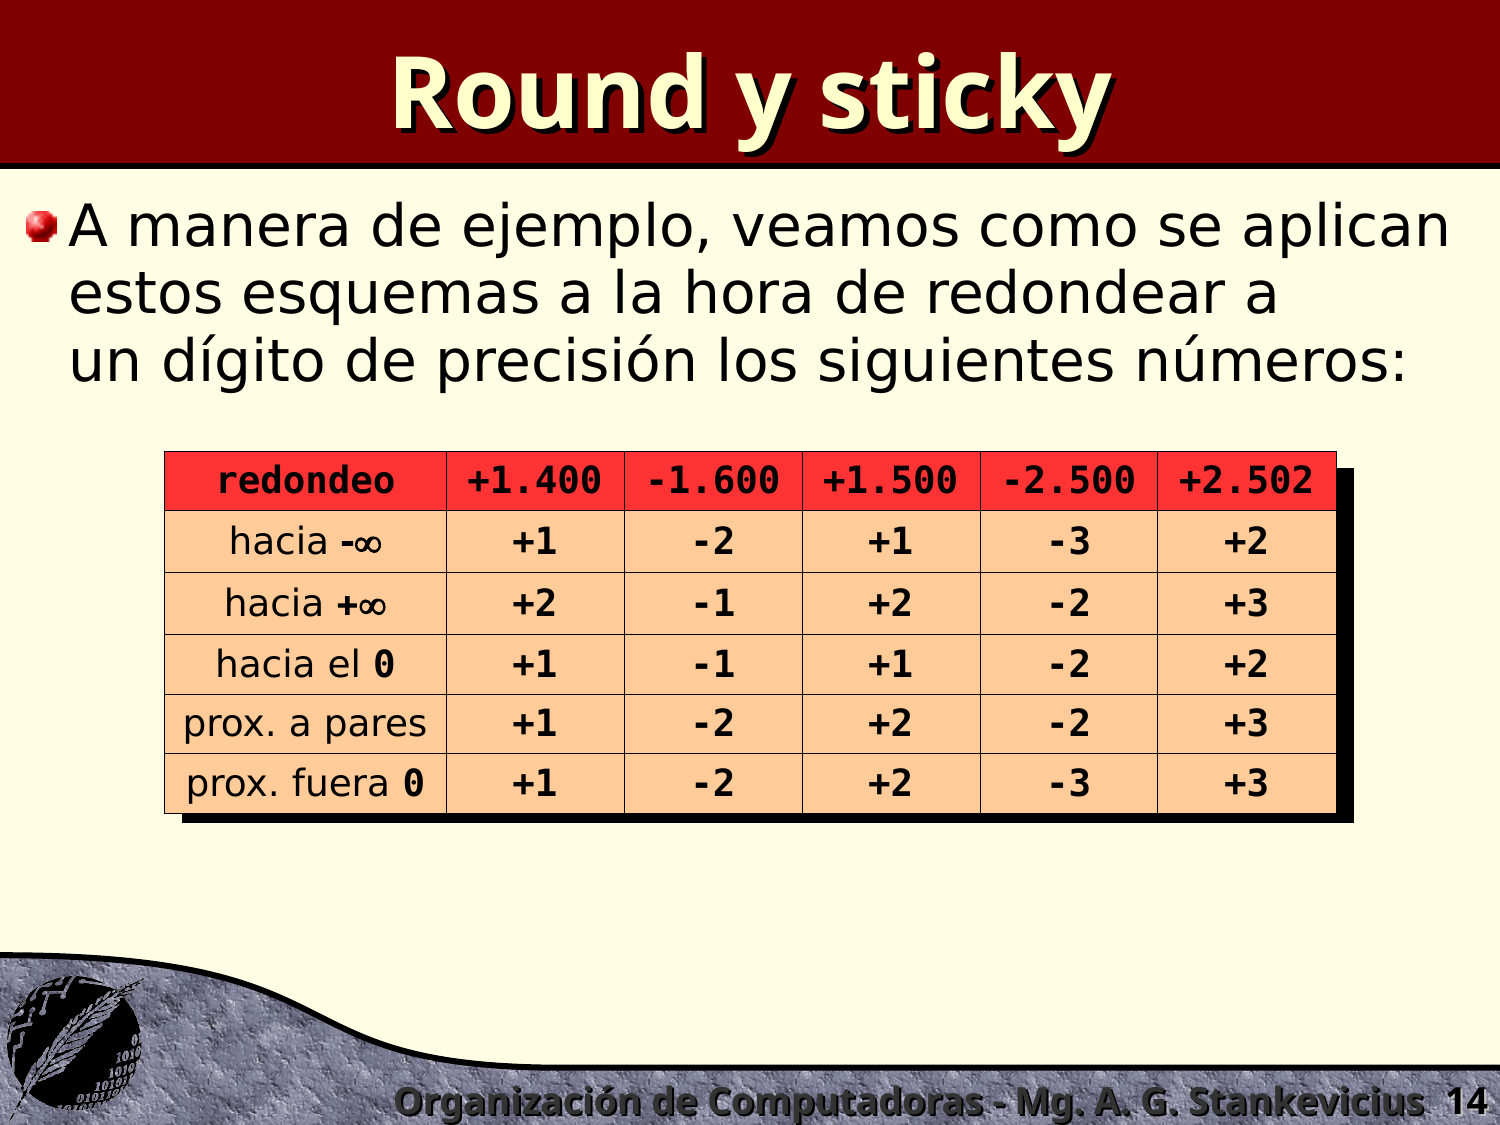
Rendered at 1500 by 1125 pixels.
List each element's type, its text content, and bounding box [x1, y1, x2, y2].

table_header +1.400 [447, 452, 624, 510]
table_cell -2 [981, 695, 1157, 753]
table_cell -2 [981, 573, 1157, 634]
table_cell +2 [803, 754, 980, 813]
table_cell hacia el 0 [165, 635, 446, 694]
picture [1058, 1100, 1065, 1110]
table_cell hacia -∞ [165, 511, 446, 572]
table_cell +3 [1158, 754, 1336, 813]
table_cell +2 [803, 695, 980, 753]
title Round y sticky [15, 5, 1485, 160]
table_cell +2 [803, 573, 980, 634]
picture [0, 959, 1500, 1125]
table_header -2.500 [981, 452, 1157, 510]
table_cell +3 [1158, 695, 1336, 753]
list A manera de ejemplo, veamos como se aplican estos esquemas a la hora de redondear a un dígito de precisión los siguientes números: [11, 192, 1486, 935]
table_cell -3 [981, 754, 1157, 813]
table_cell prox. a pares [165, 695, 446, 753]
table_cell +1 [447, 635, 624, 694]
table_cell +2 [1158, 635, 1336, 694]
table_cell -2 [981, 635, 1157, 694]
picture [448, 1100, 455, 1110]
table_cell -2 [625, 754, 802, 813]
table_header -1.600 [625, 452, 802, 510]
table_cell +3 [1158, 573, 1336, 634]
table_cell +1 [803, 635, 980, 694]
table_cell +1 [447, 695, 624, 753]
table_header +2.502 [1158, 452, 1336, 510]
table_cell +2 [1158, 511, 1336, 572]
table_cell +1 [447, 511, 624, 572]
table_header redondeo [165, 452, 446, 510]
text_box [182, 468, 1354, 823]
table_cell -1 [625, 573, 802, 634]
table_cell +2 [447, 573, 624, 634]
table_cell +1 [447, 754, 624, 813]
table_cell -1 [625, 635, 802, 694]
table_cell hacia +∞ [165, 573, 446, 634]
table_cell -2 [625, 511, 802, 572]
table_cell +1 [803, 511, 980, 572]
table_cell -3 [981, 511, 1157, 572]
table_header +1.500 [803, 452, 980, 510]
picture [802, 1100, 806, 1110]
table_cell prox. fuera 0 [165, 754, 446, 813]
table_cell -2 [625, 695, 802, 753]
